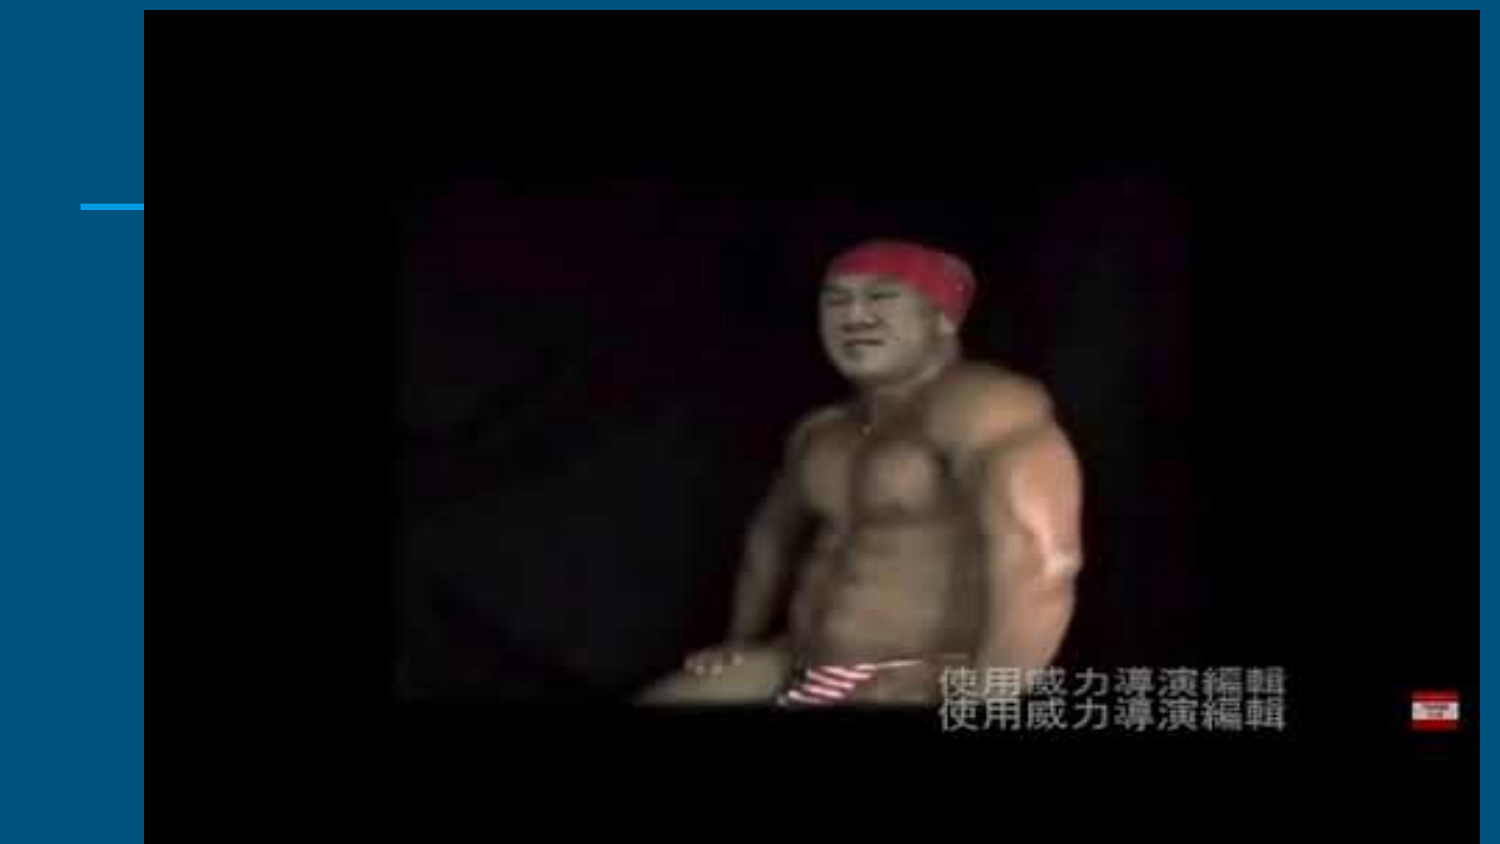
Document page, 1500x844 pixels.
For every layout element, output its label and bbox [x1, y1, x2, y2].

picture [145, 11, 1479, 844]
